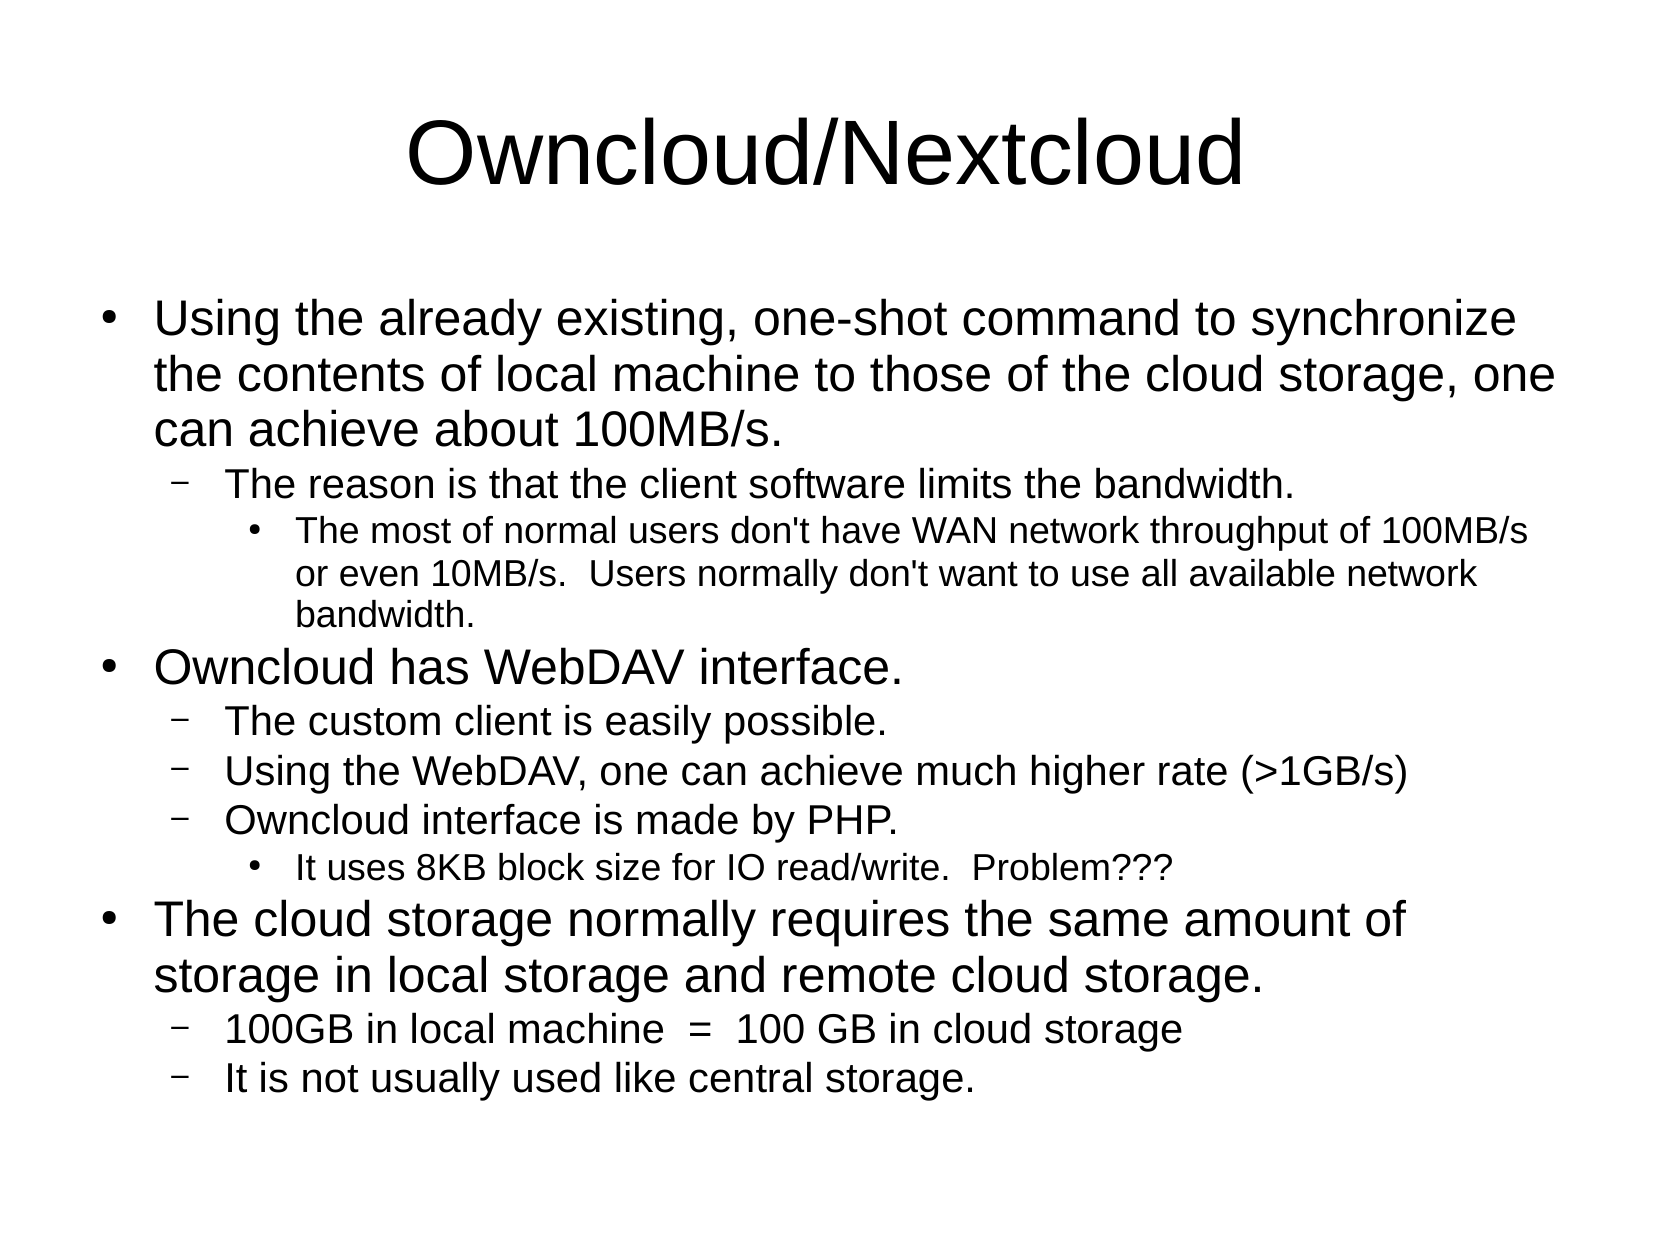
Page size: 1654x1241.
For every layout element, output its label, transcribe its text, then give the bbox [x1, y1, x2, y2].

list Using the already existing, one-shot command to synchronize the contents of local machine to those of the cloud storage, one can achieve about 100MB/s. The reason is that the client software limits the bandwidth. The most of normal users don't have WAN network throughput of 100MB/s or even 10MB/s. Users normally don't want to use all available network bandwidth. Owncloud has WebDAV interface. The custom client is easily possible. Using the WebDAV, one can achieve much higher rate (>1GB/s) Owncloud interface is made by PHP. It uses 8KB block size for IO read/write. Problem??? The cloud storage normally requires the same amount of storage in local storage and remote cloud storage. 100GB in local machine = 100 GB in cloud storage It is not usually used like central storage. [82, 290, 1571, 1109]
title Owncloud/Nextcloud [82, 49, 1571, 257]
